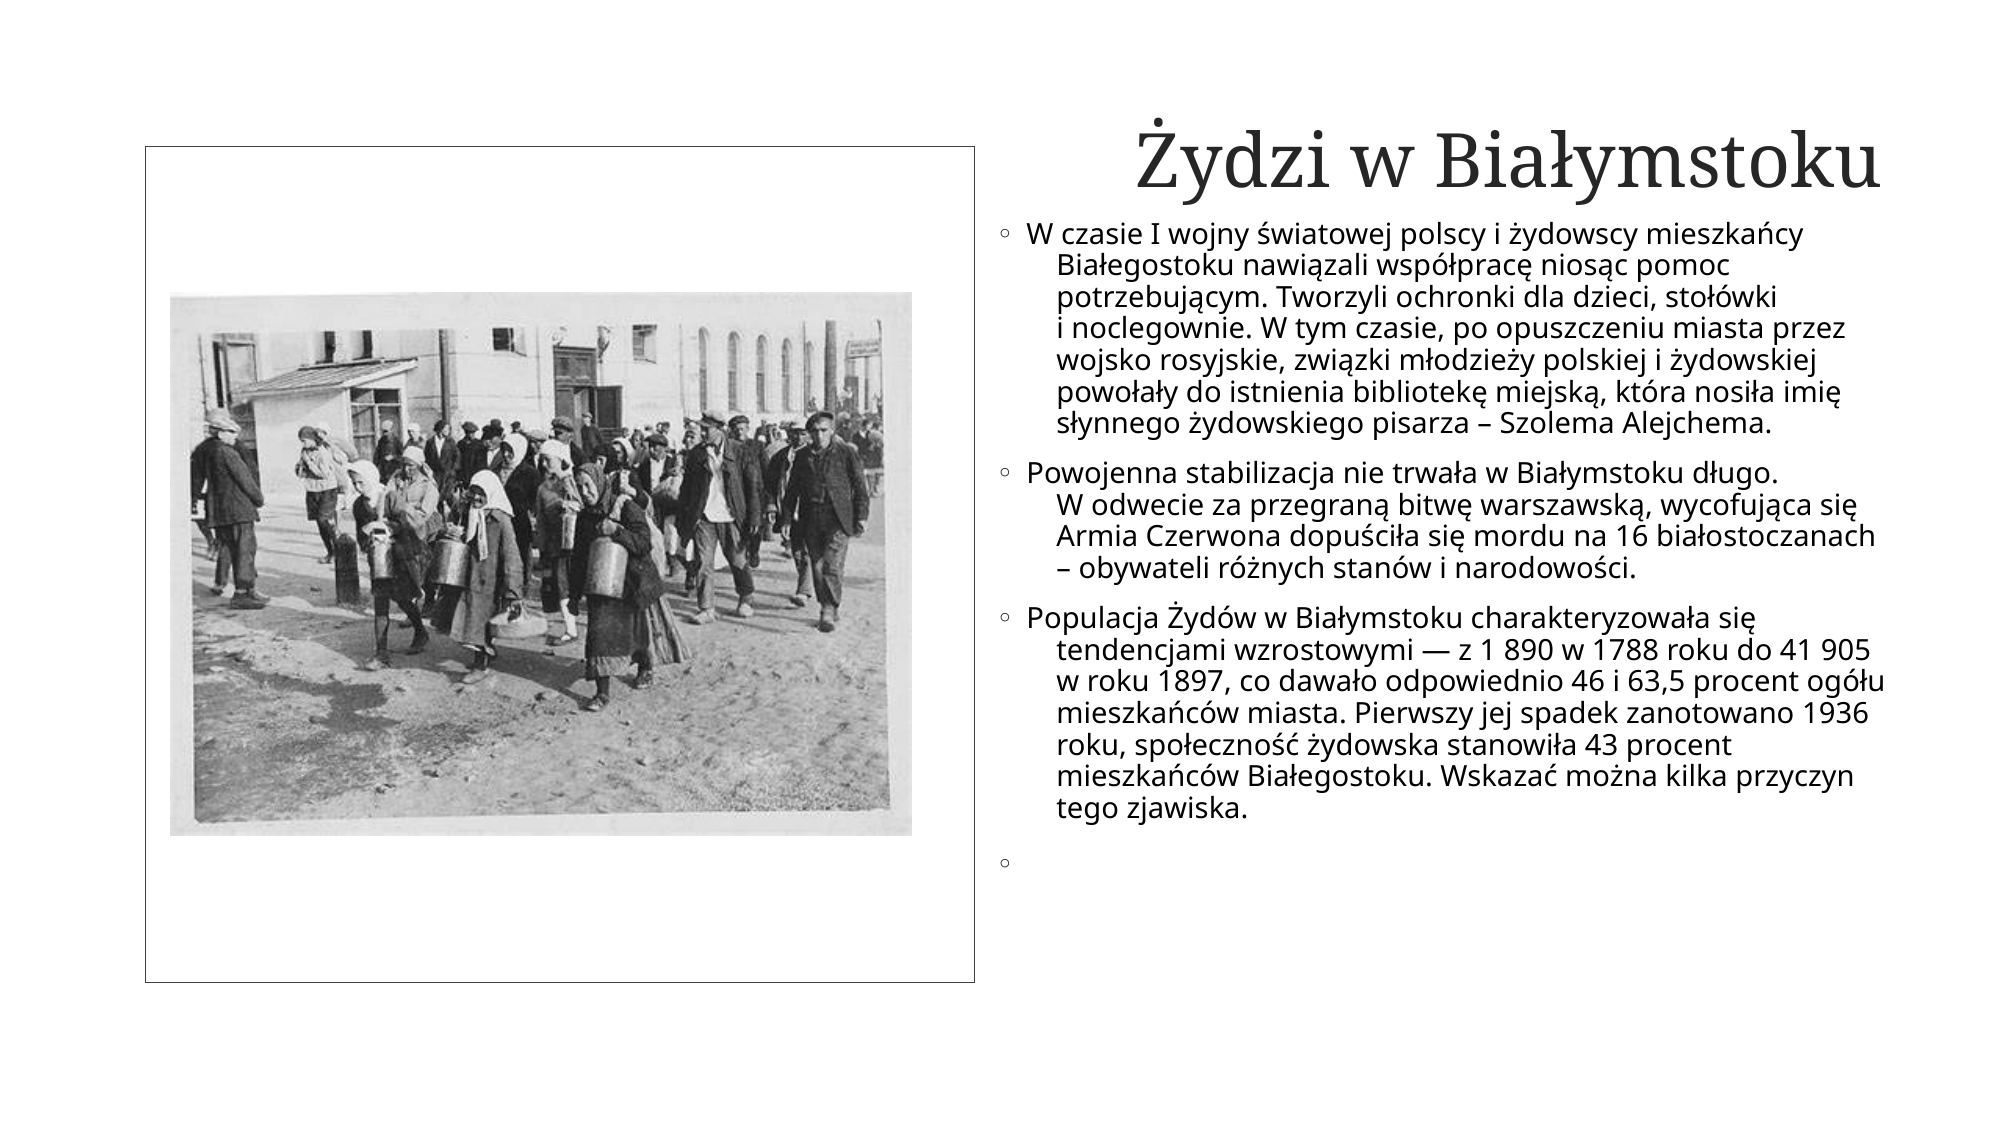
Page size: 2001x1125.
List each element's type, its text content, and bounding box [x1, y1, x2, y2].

list W czasie I wojny światowej polscy i żydowscy mieszkańcy Białegostoku nawiązali współpracę niosąc pomoc potrzebującym. Tworzyli ochronki dla dzieci, stołówki i noclegownie. W tym czasie, po opuszczeniu miasta przez wojsko rosyjskie, związki młodzieży polskiej i żydowskiej powołały do istnienia bibliotekę miejską, która nosiła imię słynnego żydowskiego pisarza – Szolema Alejchema. Powojenna stabilizacja nie trwała w Białymstoku długo. W odwecie za przegraną bitwę warszawską, wycofująca się Armia Czerwona dopuściła się mordu na 16 białostoczanach – obywateli różnych stanów i narodowości. Populacja Żydów w Białymstoku charakteryzowała się tendencjami wzrostowymi — z 1 890 w 1788 roku do 41 905 w roku 1897, co dawało odpowiednio 46 i 63,5 procent ogółu mieszkańców miasta. Pierwszy jej spadek zanotowano 1936 roku, społeczność żydowska stanowiła 43 procent mieszkańców Białegostoku. Wskazać można kilka przyczyn tego zjawiska. [981, 211, 1934, 1033]
text_box [120, 118, 1000, 1007]
picture [170, 292, 912, 836]
title Żydzi w Białymstoku [1092, 45, 1926, 211]
